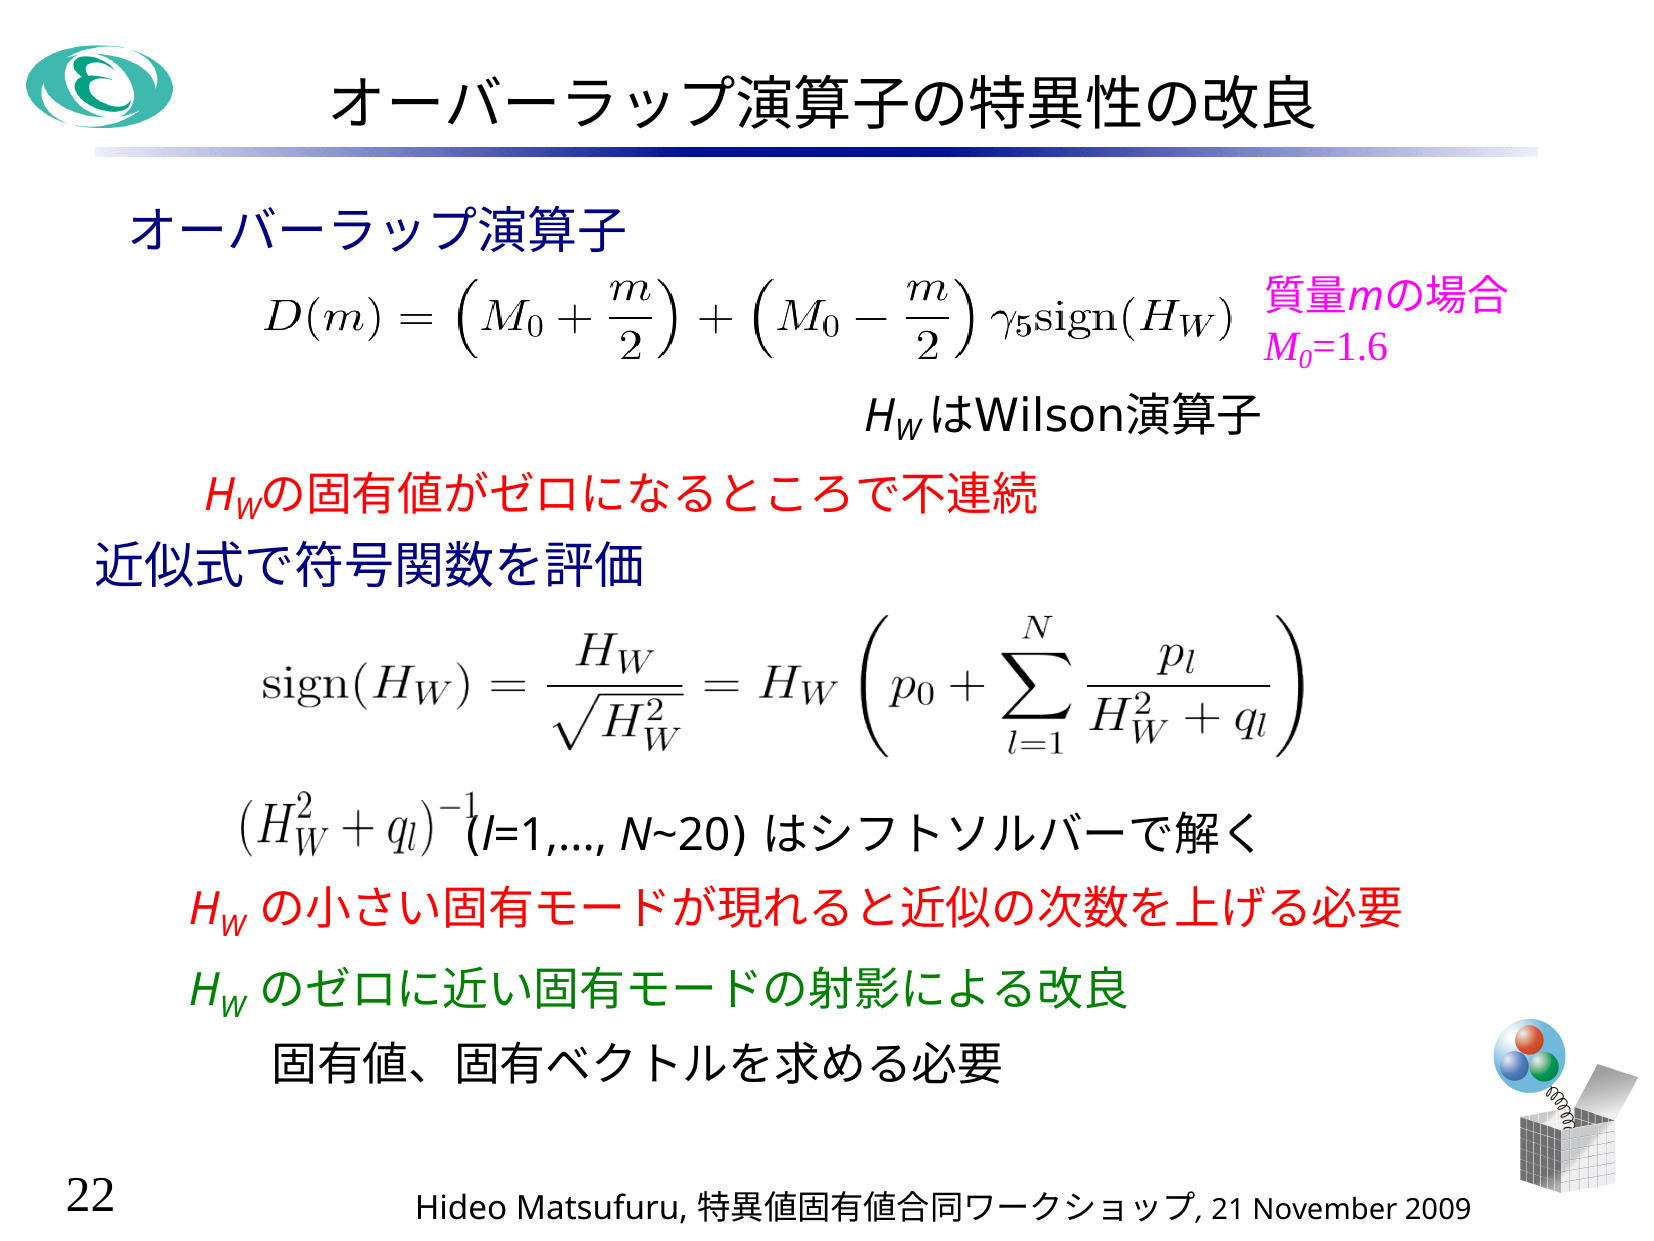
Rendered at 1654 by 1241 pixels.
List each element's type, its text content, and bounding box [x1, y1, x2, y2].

list (l=1,..., N~20) はシフトソルバーで解く HW の小さい固有モードが現れると近似の次数を上げる必要 HW のゼロに近い固有モードの射影による改良 固有値、固有ベクトルを求める必要 [94, 801, 1547, 1085]
list オーバーラップ演算子 HW はWilson演算子 HWの固有値がゼロになるところで不連続 [109, 201, 1562, 524]
picture [241, 791, 477, 858]
picture [1447, 147, 1538, 157]
title オーバーラップ演算子の特異性の改良 [198, 50, 1447, 158]
picture [95, 147, 198, 157]
picture [263, 615, 1304, 758]
picture [1488, 1012, 1644, 1200]
text_box 質量mの場合 M0=1.6 [1264, 262, 1511, 373]
list 近似式で符号関数を評価 [76, 537, 1533, 781]
picture [264, 279, 1232, 359]
picture [20, 37, 179, 136]
